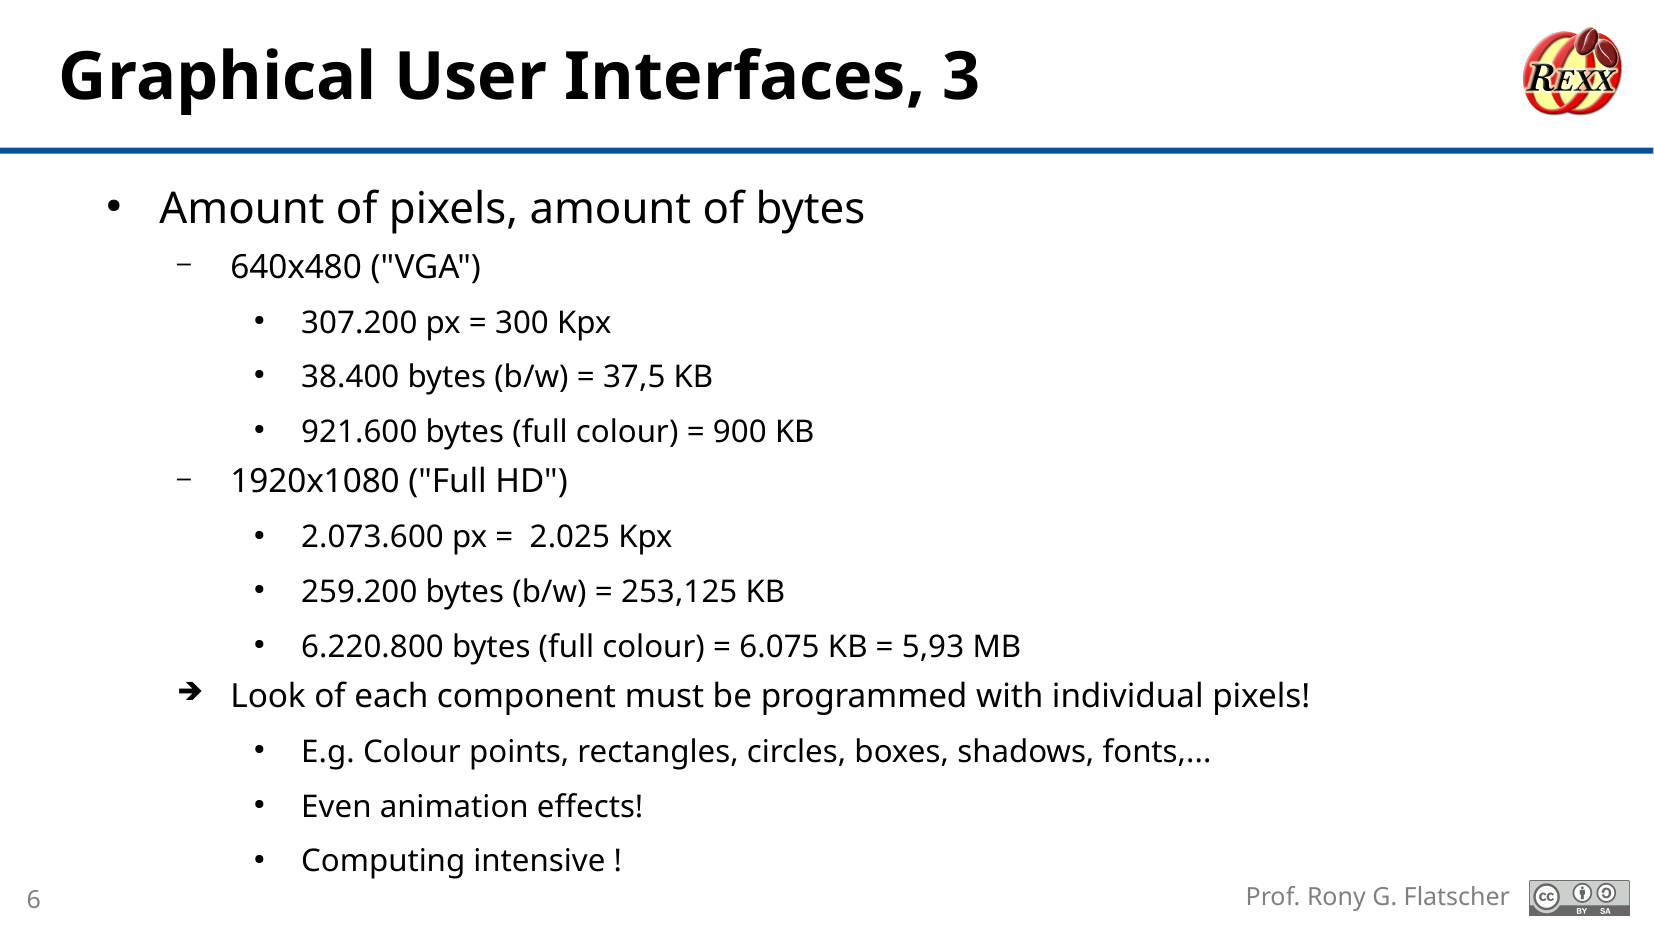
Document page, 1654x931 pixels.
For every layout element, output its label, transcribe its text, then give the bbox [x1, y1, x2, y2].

title Graphical User Interfaces, 3 [0, 0, 1625, 148]
list Amount of pixels, amount of bytes 640x480 ("VGA") 307.200 px = 300 Kpx 38.400 bytes (b/w) = 37,5 KB 921.600 bytes (full colour) = 900 KB 1920x1080 ("Full HD") 2.073.600 px = 2.025 Kpx 259.200 bytes (b/w) = 253,125 KB 6.220.800 bytes (full colour) = 6.075 KB = 5,93 MB Look of each component must be programmed with individual pixels! E.g. Colour points, rectangles, circles, boxes, shadows, fonts,... Even animation effects! Computing intensive ! [88, 177, 1577, 857]
